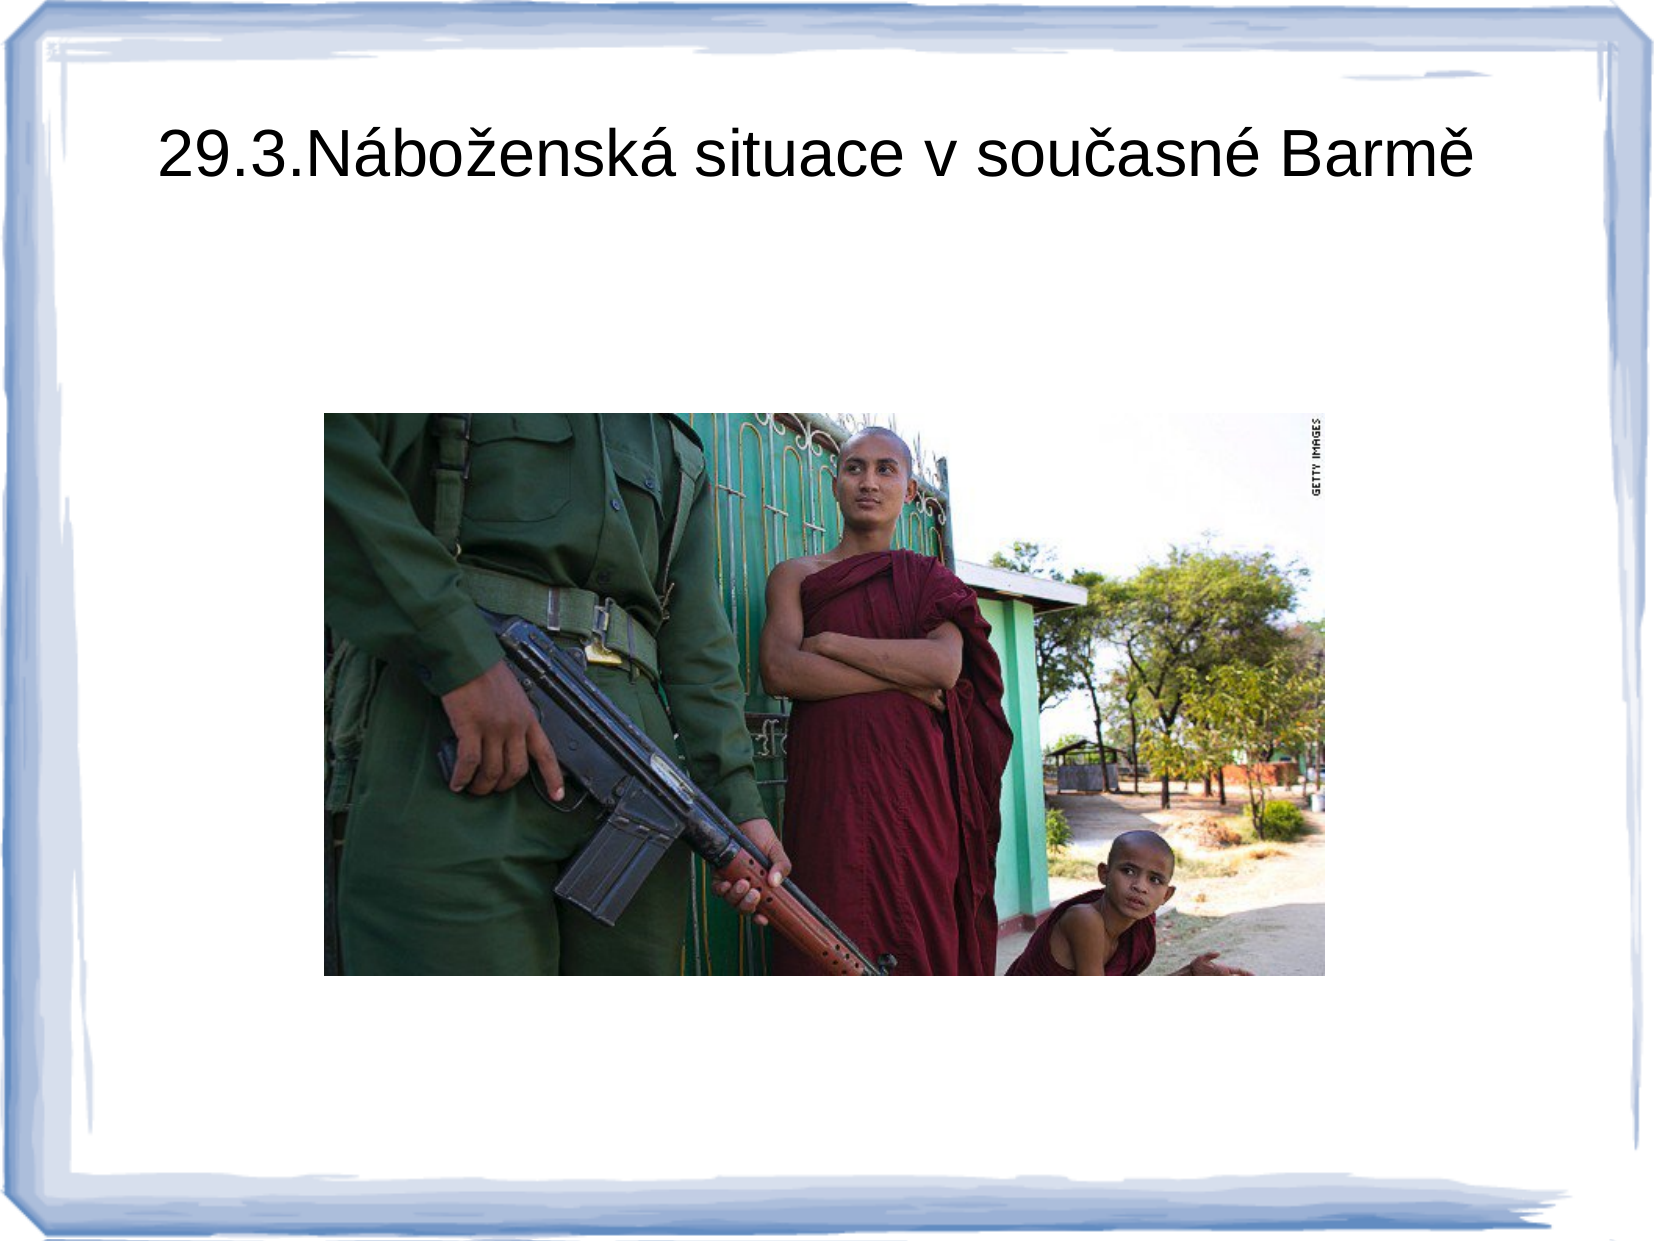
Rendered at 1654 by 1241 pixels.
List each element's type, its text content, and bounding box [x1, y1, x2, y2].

picture [0, 0, 1654, 1241]
title 29.3.Náboženská situace v současné Barmě [82, 49, 1571, 257]
